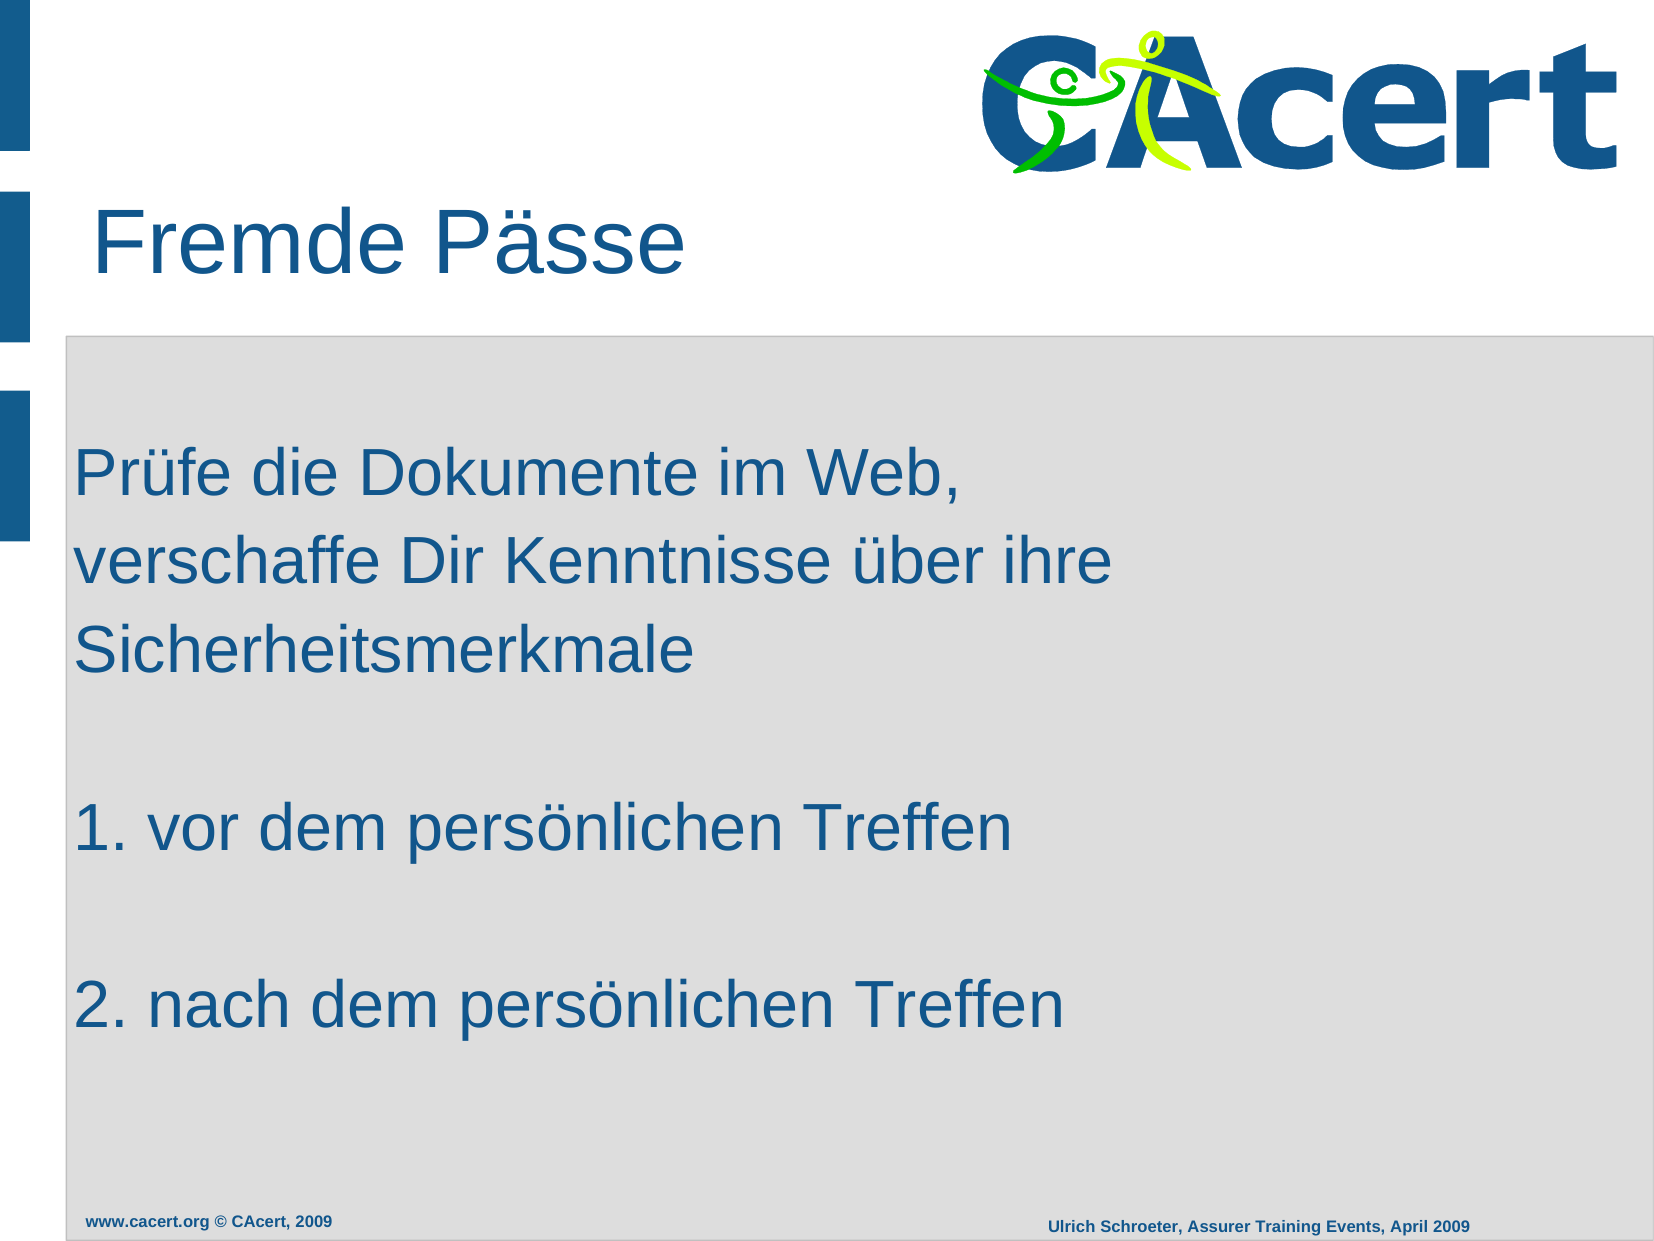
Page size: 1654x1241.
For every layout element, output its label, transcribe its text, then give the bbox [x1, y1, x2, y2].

text_box Fremde Pässe [76, 183, 704, 301]
text_box Prüfe die Dokumente im Web, verschaffe Dir Kenntnisse über ihre Sicherheitsmerkmale 1. vor dem persönlichen Treffen 2. nach dem persönlichen Treffen [59, 413, 1130, 1050]
